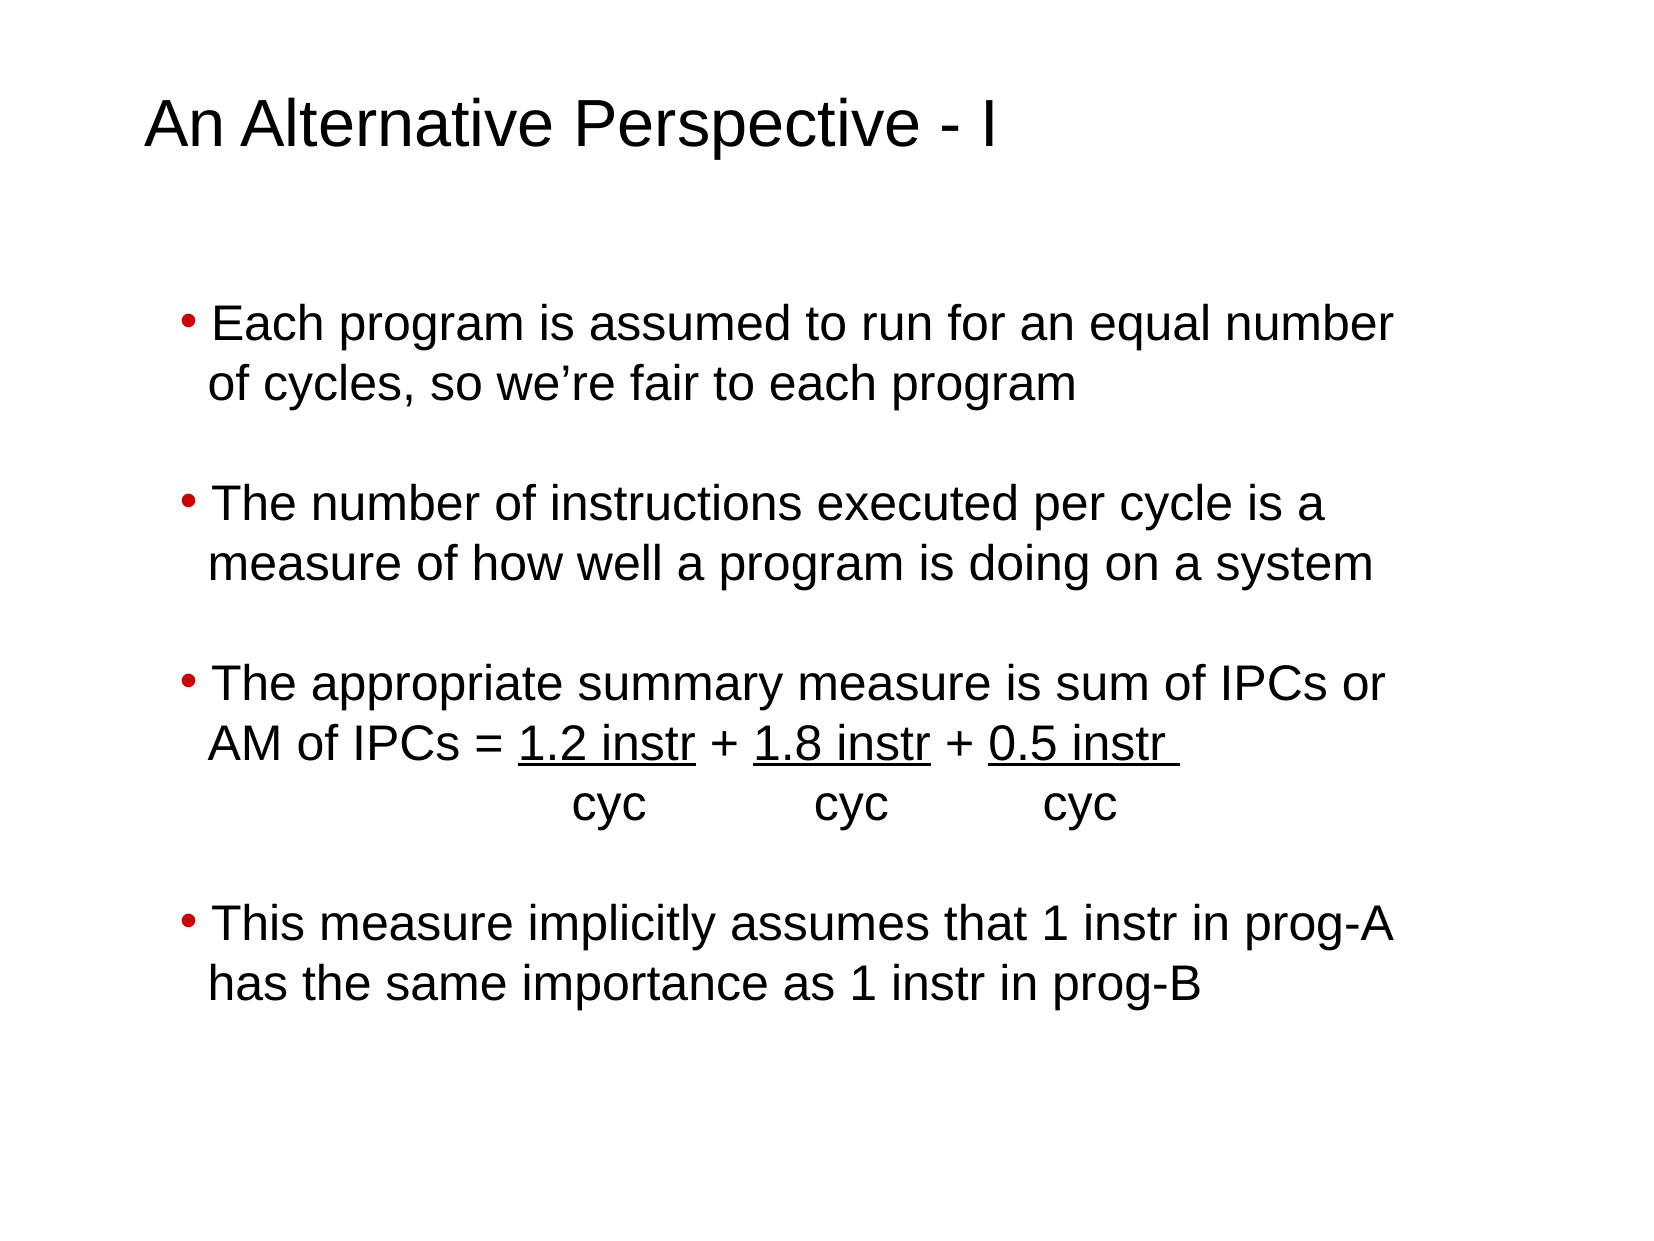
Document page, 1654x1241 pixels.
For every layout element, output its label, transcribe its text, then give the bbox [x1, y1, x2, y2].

text_box An Alternative Perspective - I [129, 71, 1015, 168]
text_box Each program is assumed to run for an equal number of cycles, so we’re fair to each program The number of instructions executed per cycle is a measure of how well a program is doing on a system The appropriate summary measure is sum of IPCs or AM of IPCs = 1.2 instr + 1.8 instr + 0.5 instr cyc cyc cyc This measure implicitly assumes that 1 instr in prog-A has the same importance as 1 instr in prog-B [164, 282, 1425, 1079]
